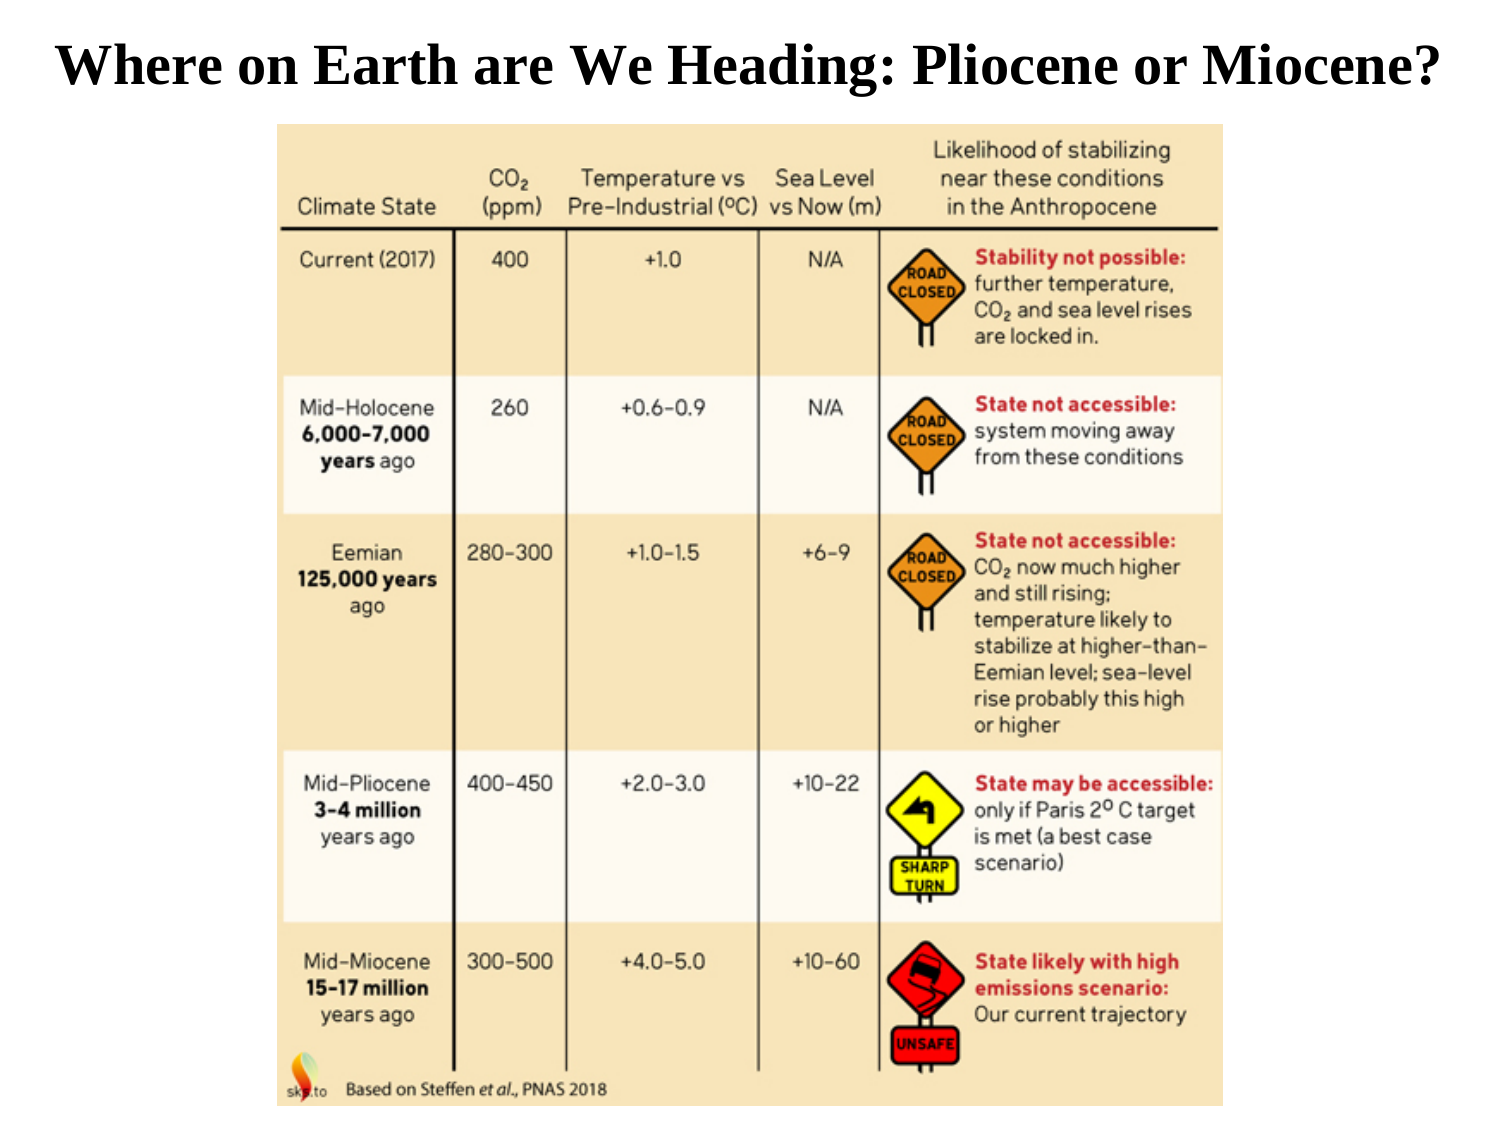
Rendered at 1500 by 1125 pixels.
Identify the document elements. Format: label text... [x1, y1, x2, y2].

picture [277, 124, 1223, 1106]
text_box Where on Earth are We Heading: Pliocene or Miocene? [40, 19, 1458, 104]
